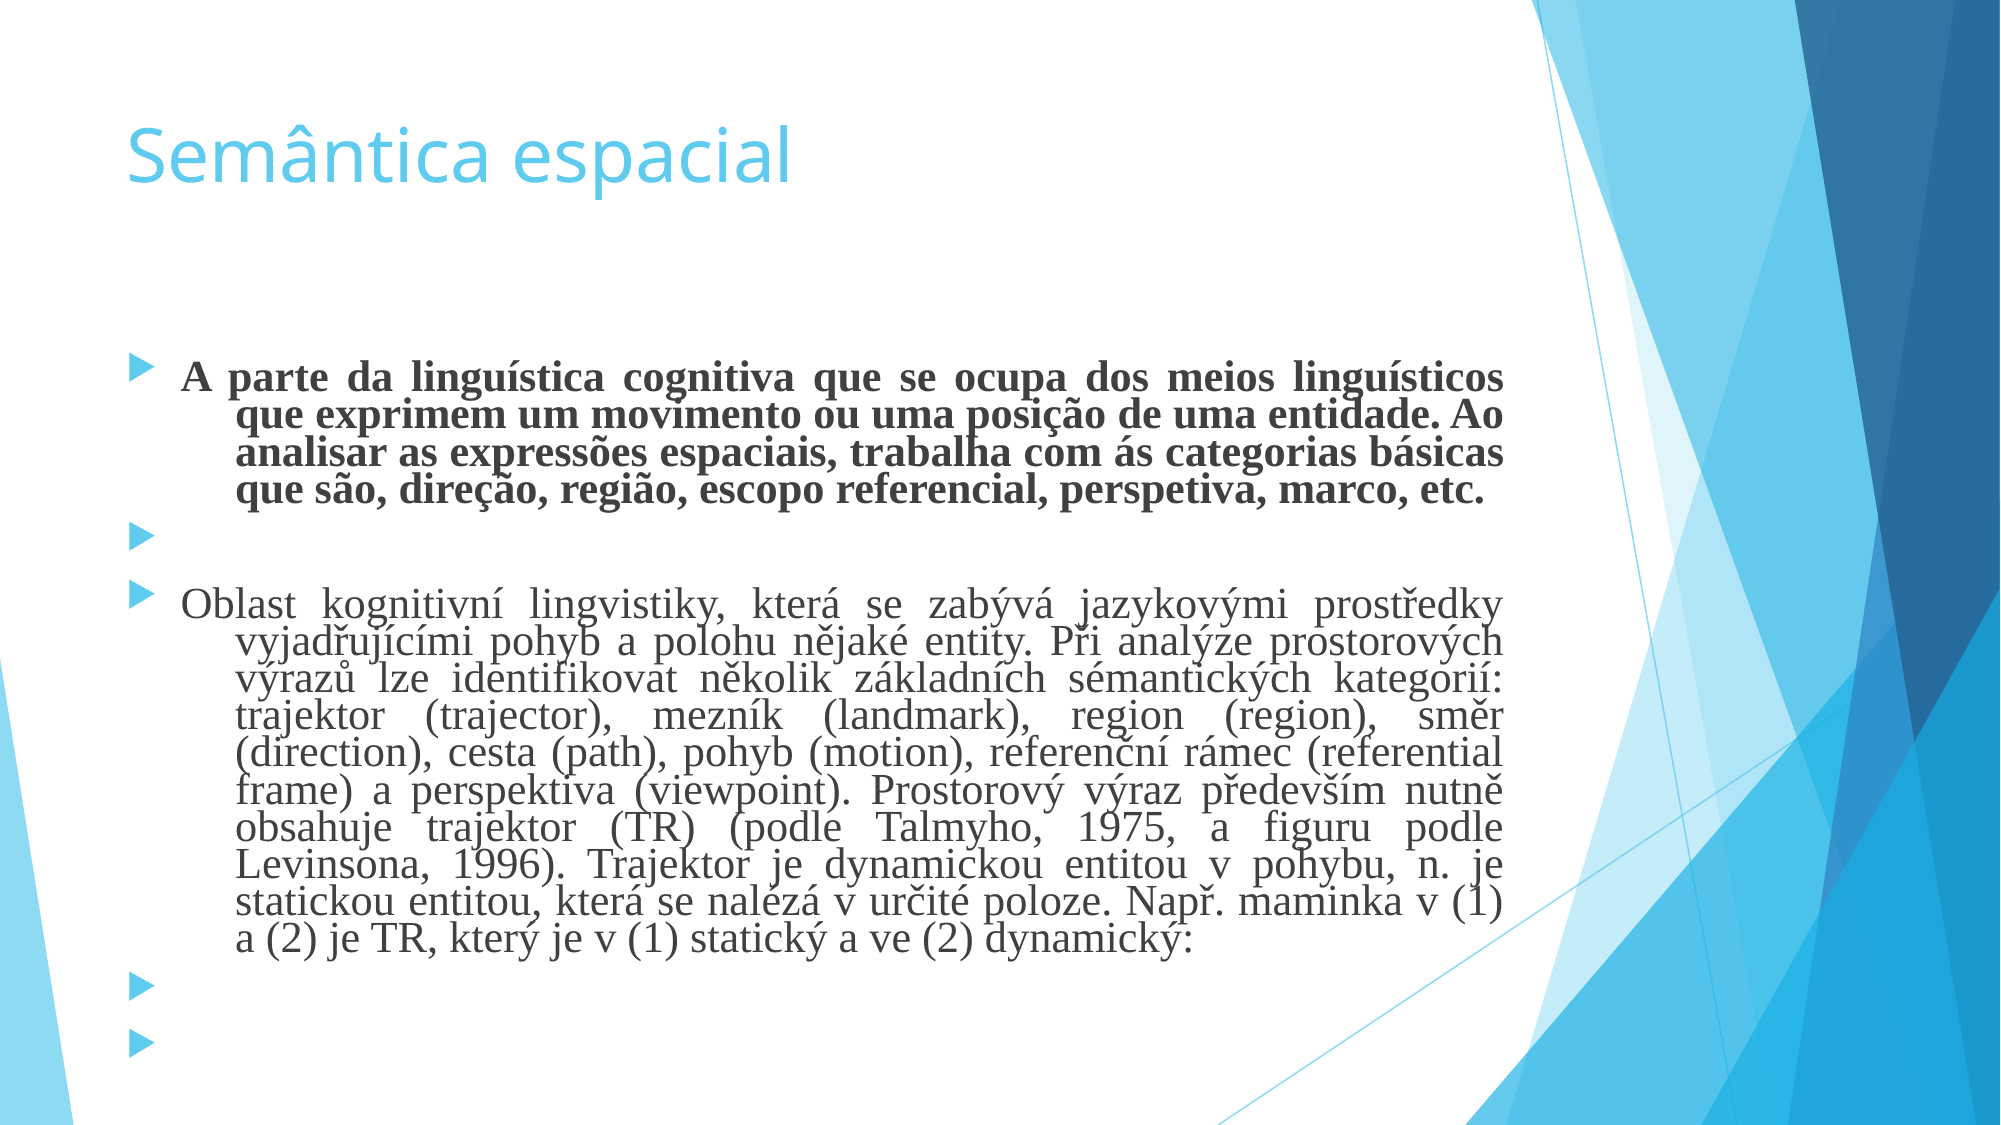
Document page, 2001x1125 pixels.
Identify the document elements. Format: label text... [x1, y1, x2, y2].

list A parte da linguística cognitiva que se ocupa dos meios linguísticos que exprimem um movimento ou uma posição de uma entidade. Ao analisar as expressões espaciais, trabalha com ás categorias básicas que são, direção, região, escopo referencial, perspetiva, marco, etc. Oblast kognitivní lingvistiky, která se zabývá jazykovými prostředky vyjadřujícími pohyb a polohu nějaké entity. Při analýze prostorových výrazů lze identifikovat několik základních sémantických kategorií: trajektor (trajector), mezník (landmark), region (region), směr (direction), cesta (path), pohyb (motion), referenční rámec (referential frame) a perspektiva (viewpoint). Prostorový výraz především nutně obsahuje trajektor (TR) (podle Talmyho, 1975, a figuru podle Levinsona, 1996). Trajektor je dynamickou entitou v pohybu, n. je statickou entitou, která se nalézá v určité poloze. Např. maminka v (1) a (2) je TR, který je v (1) statický a ve (2) dynamický: [111, 354, 1522, 992]
title Semântica espacial [111, 99, 1522, 317]
